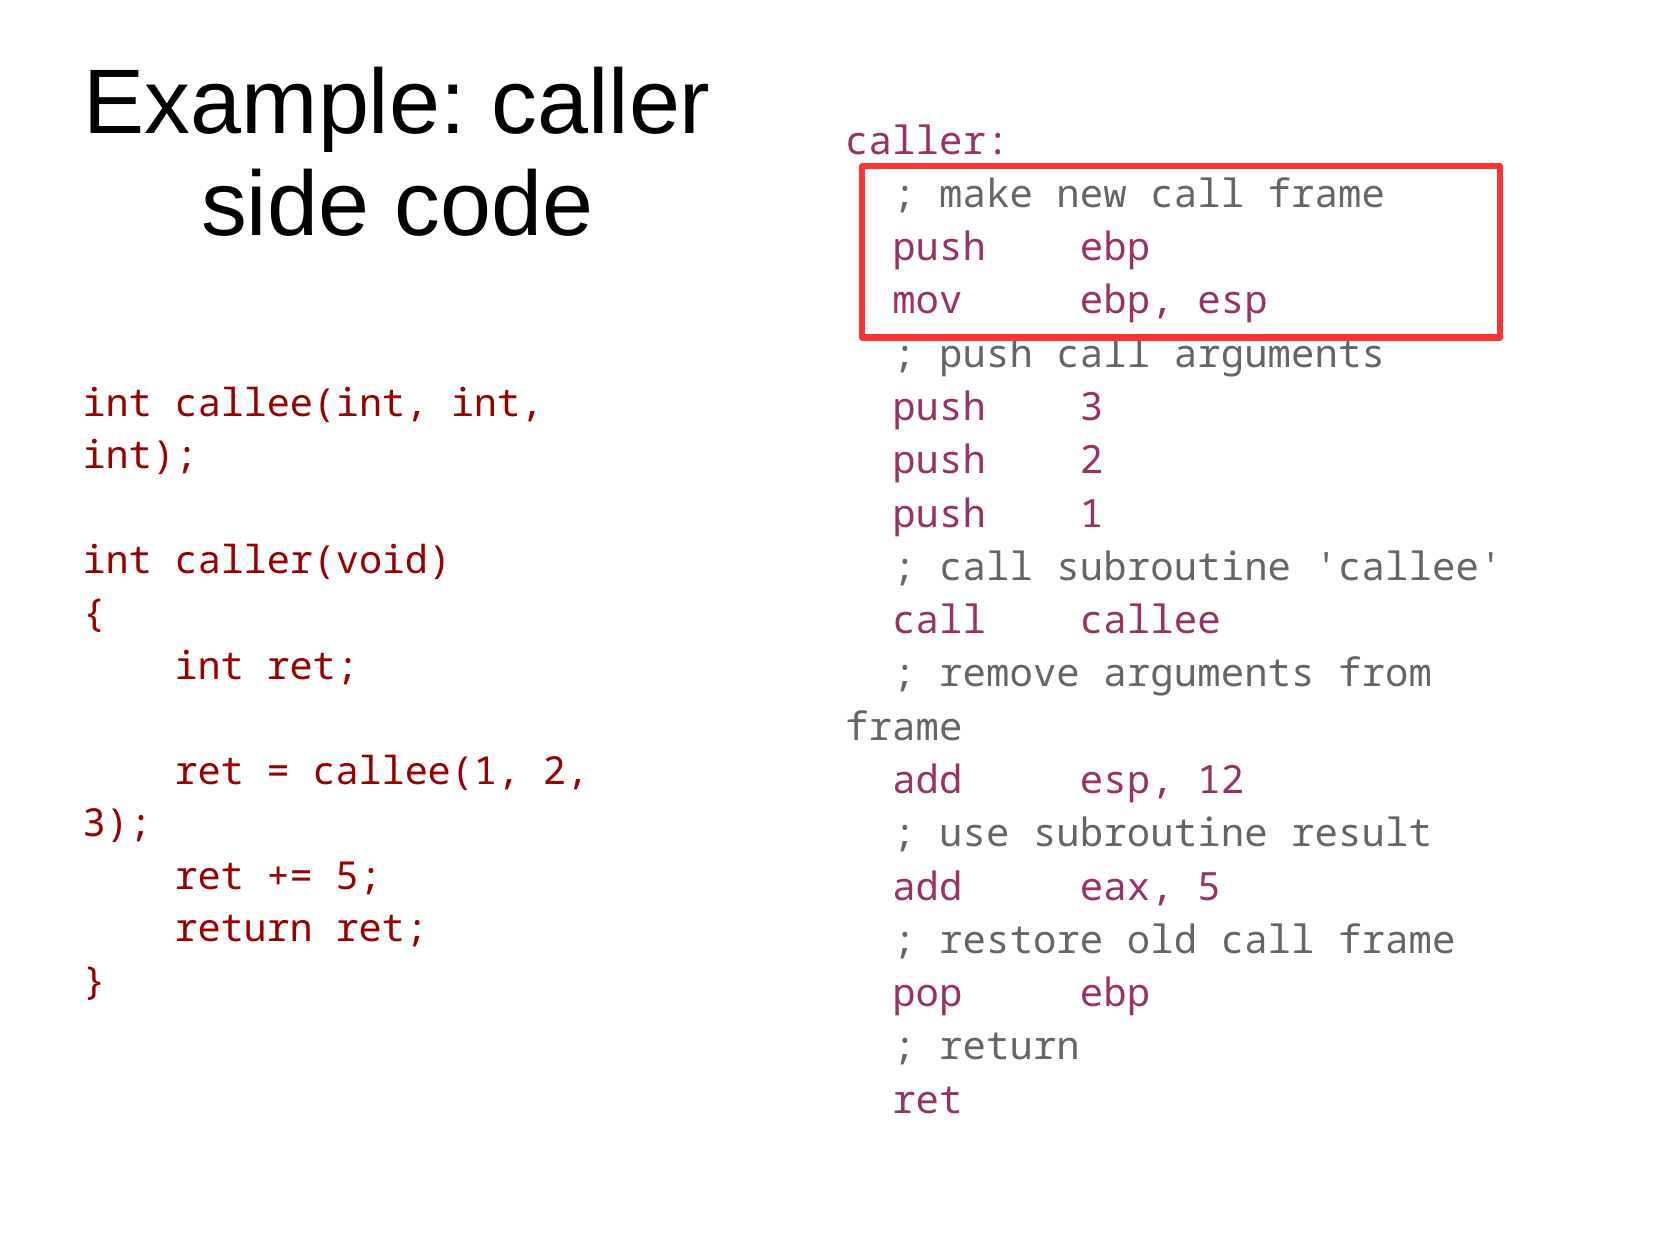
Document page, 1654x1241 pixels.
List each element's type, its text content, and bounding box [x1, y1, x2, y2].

title Example: caller side code [82, 49, 713, 257]
list int callee(int, int, int); int caller(void) { int ret; ret = callee(1, 2, 3); ret += 5; return ret; } [82, 375, 638, 1010]
list caller: ; make new call frame push ebp mov ebp, esp ; push call arguments push 3 push 2 push 1 ; call subroutine 'callee' call callee ; remove arguments from frame add esp, 12 ; use subroutine result add eax, 5 ; restore old call frame pop ebp ; return ret [845, 112, 1572, 1126]
